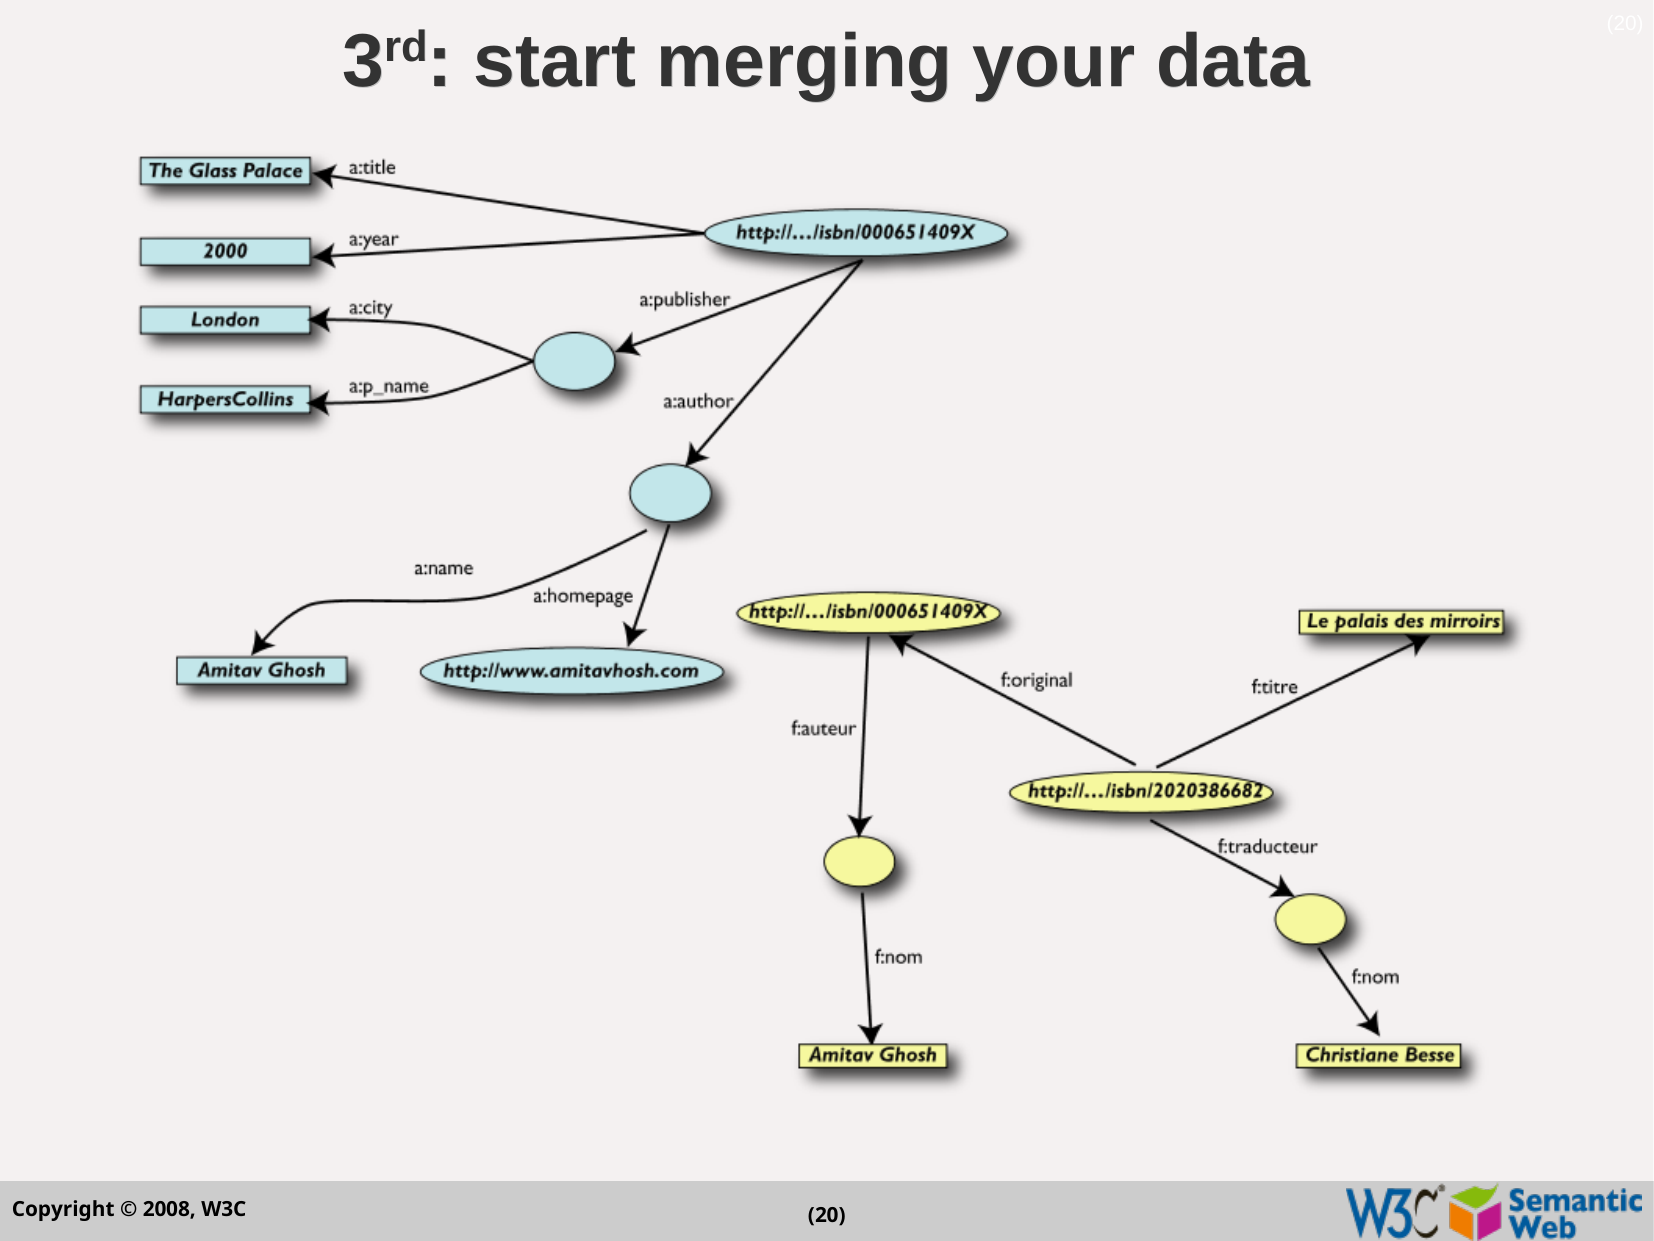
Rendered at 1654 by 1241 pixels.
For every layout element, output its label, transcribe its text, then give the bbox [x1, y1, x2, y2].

picture [1346, 1181, 1642, 1241]
title 3rd: start merging your data [0, 0, 1654, 119]
picture [128, 146, 1535, 1100]
